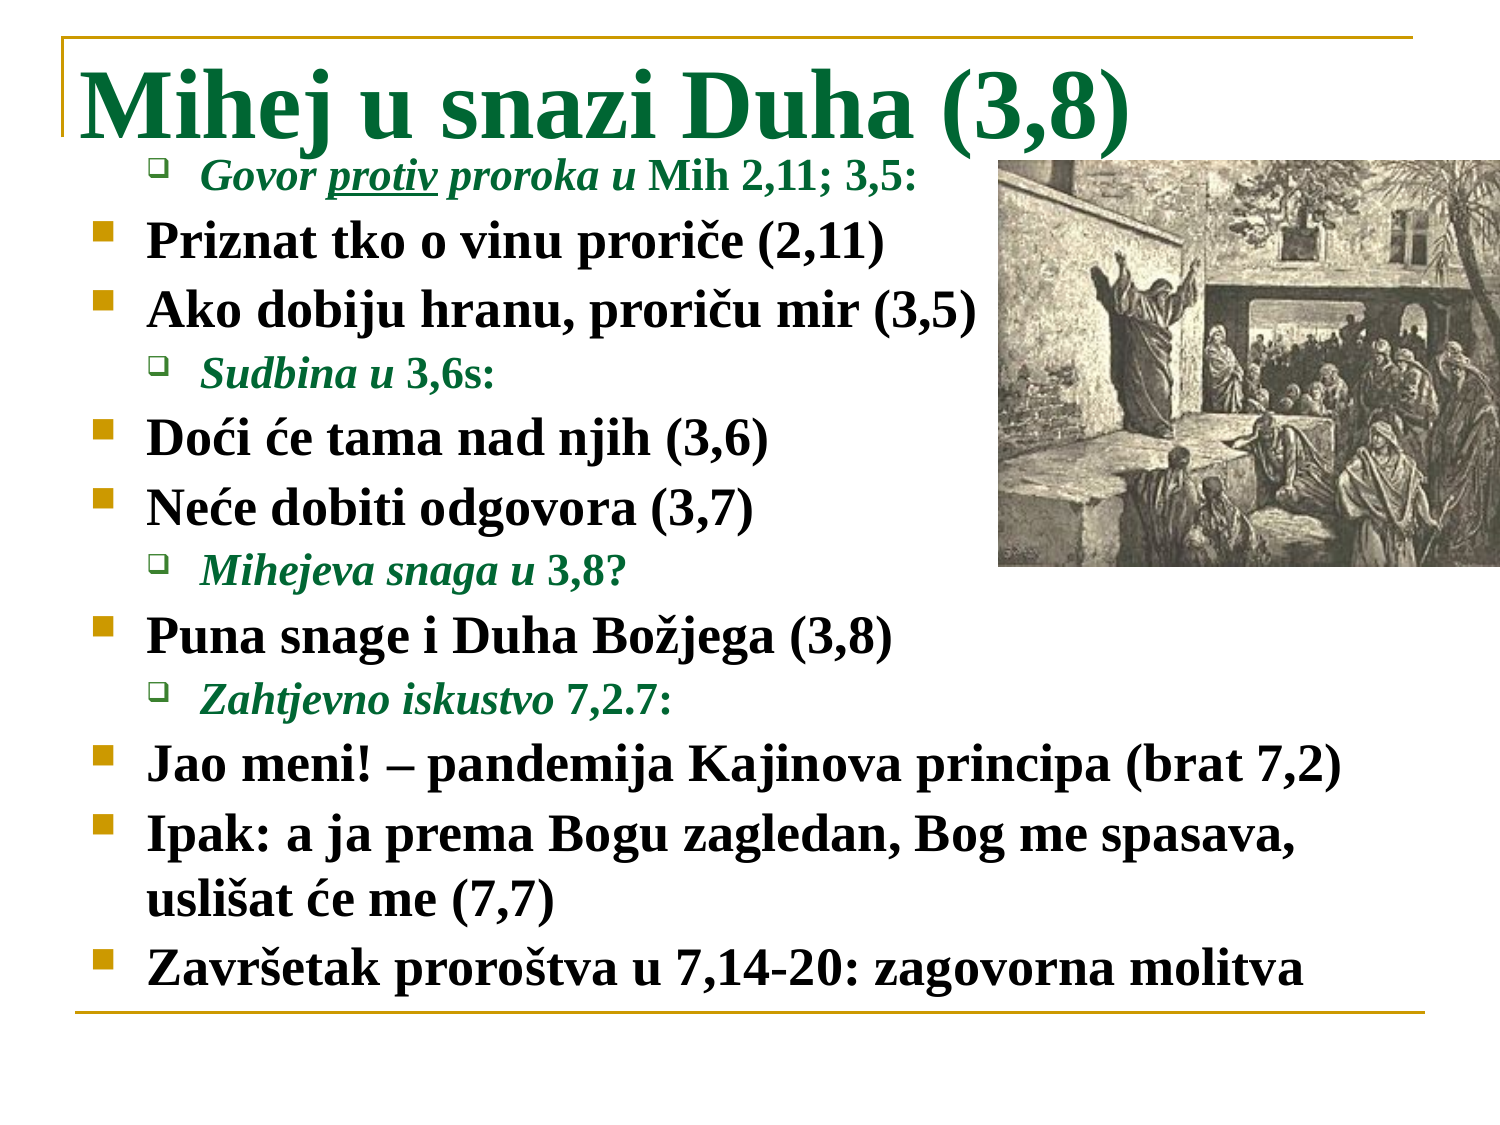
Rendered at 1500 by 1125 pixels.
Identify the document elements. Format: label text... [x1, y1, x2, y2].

list Govor protiv proroka u Mih 2,11; 3,5: Priznat tko o vinu proriče (2,11) Ako dobiju hranu, proriču mir (3,5) Sudbina u 3,6s: Doći će tama nad njih (3,6) Neće dobiti odgovora (3,7) Mihejeva snaga u 3,8? Puna snage i Duha Božjega (3,8) Zahtjevno iskustvo 7,2.7: Jao meni! – pandemija Kajinova principa (brat 7,2) Ipak: a ja prema Bogu zagledan, Bog me spasava, uslišat će me (7,7) Završetak proroštva u 7,14-20: zagovorna molitva [74, 137, 1424, 1006]
title Mihej u snazi Duha (3,8) [64, 31, 1415, 218]
picture [998, 160, 1500, 567]
